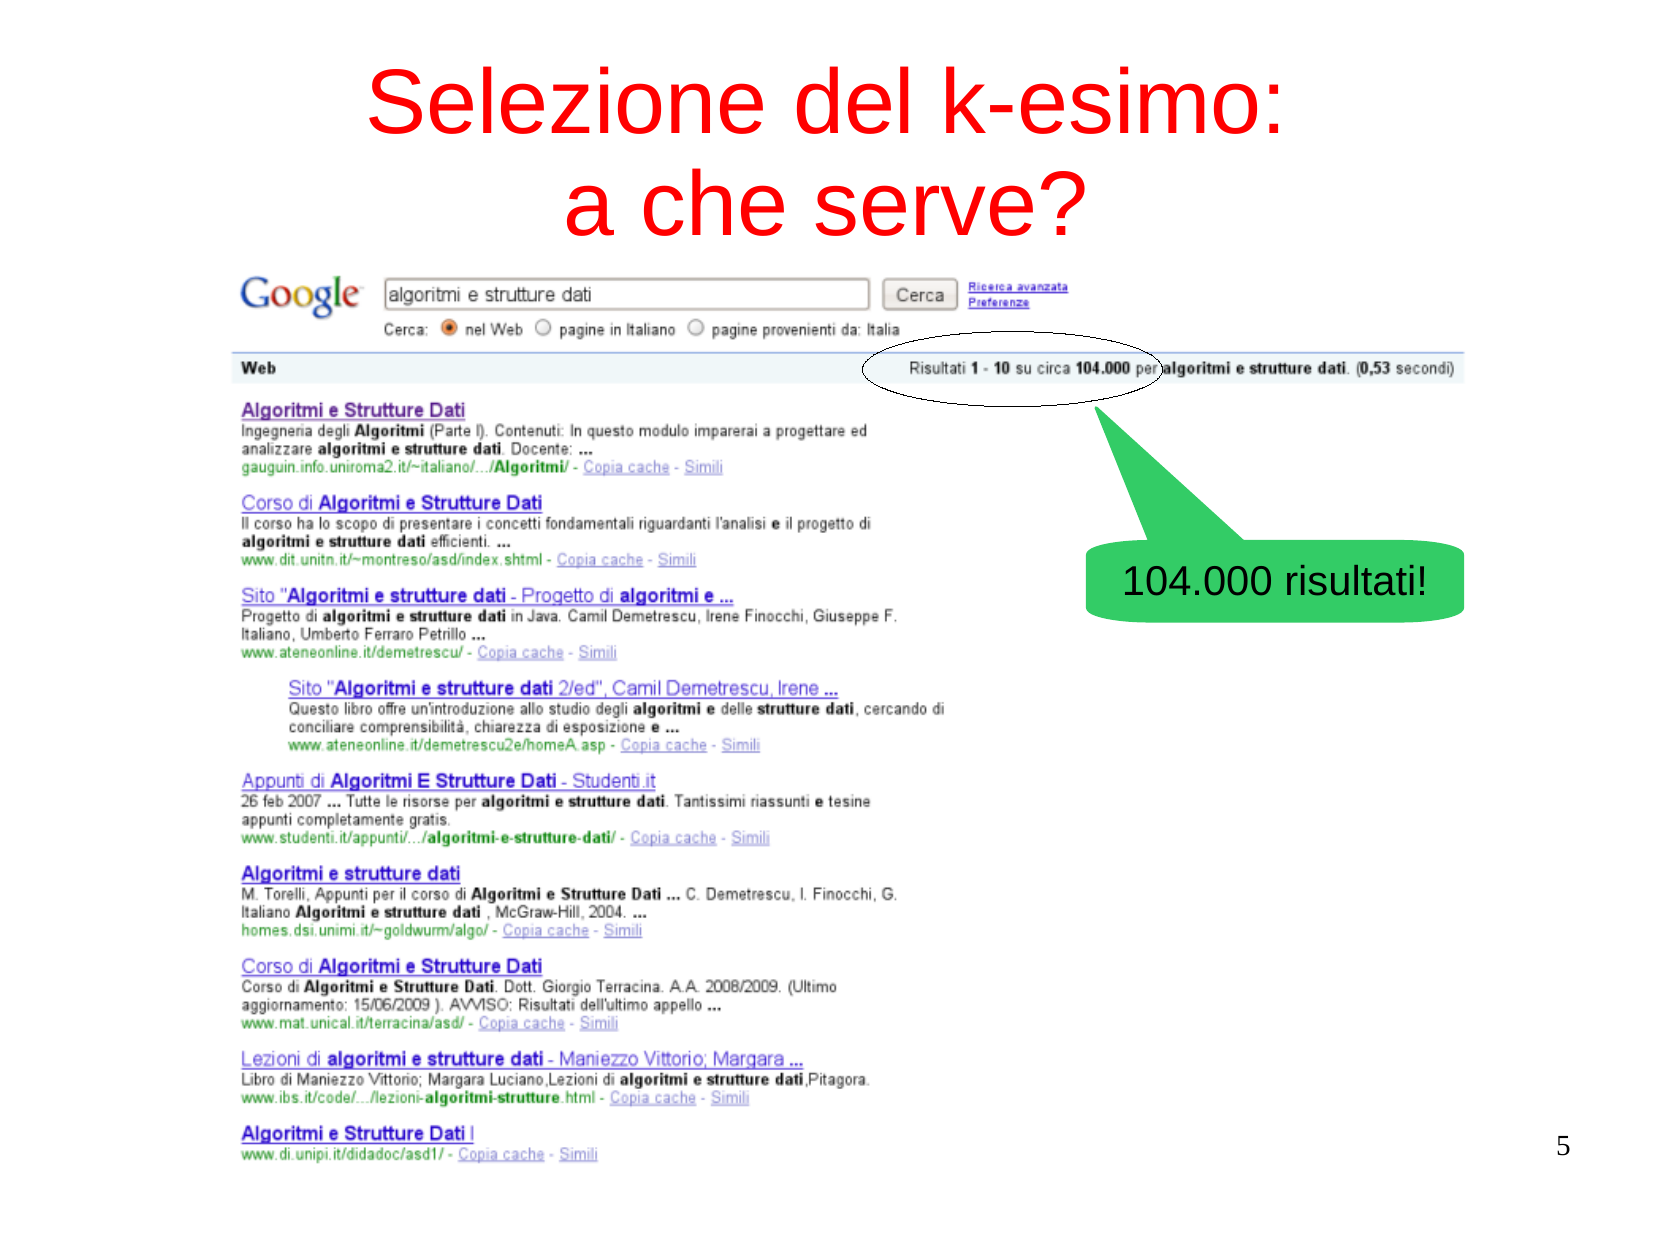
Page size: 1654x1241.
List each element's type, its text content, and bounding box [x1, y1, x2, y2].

text_box 104.000 risultati! [1087, 407, 1463, 622]
picture [225, 262, 1492, 1173]
title Selezione del k-esimo: a che serve? [82, 49, 1571, 257]
